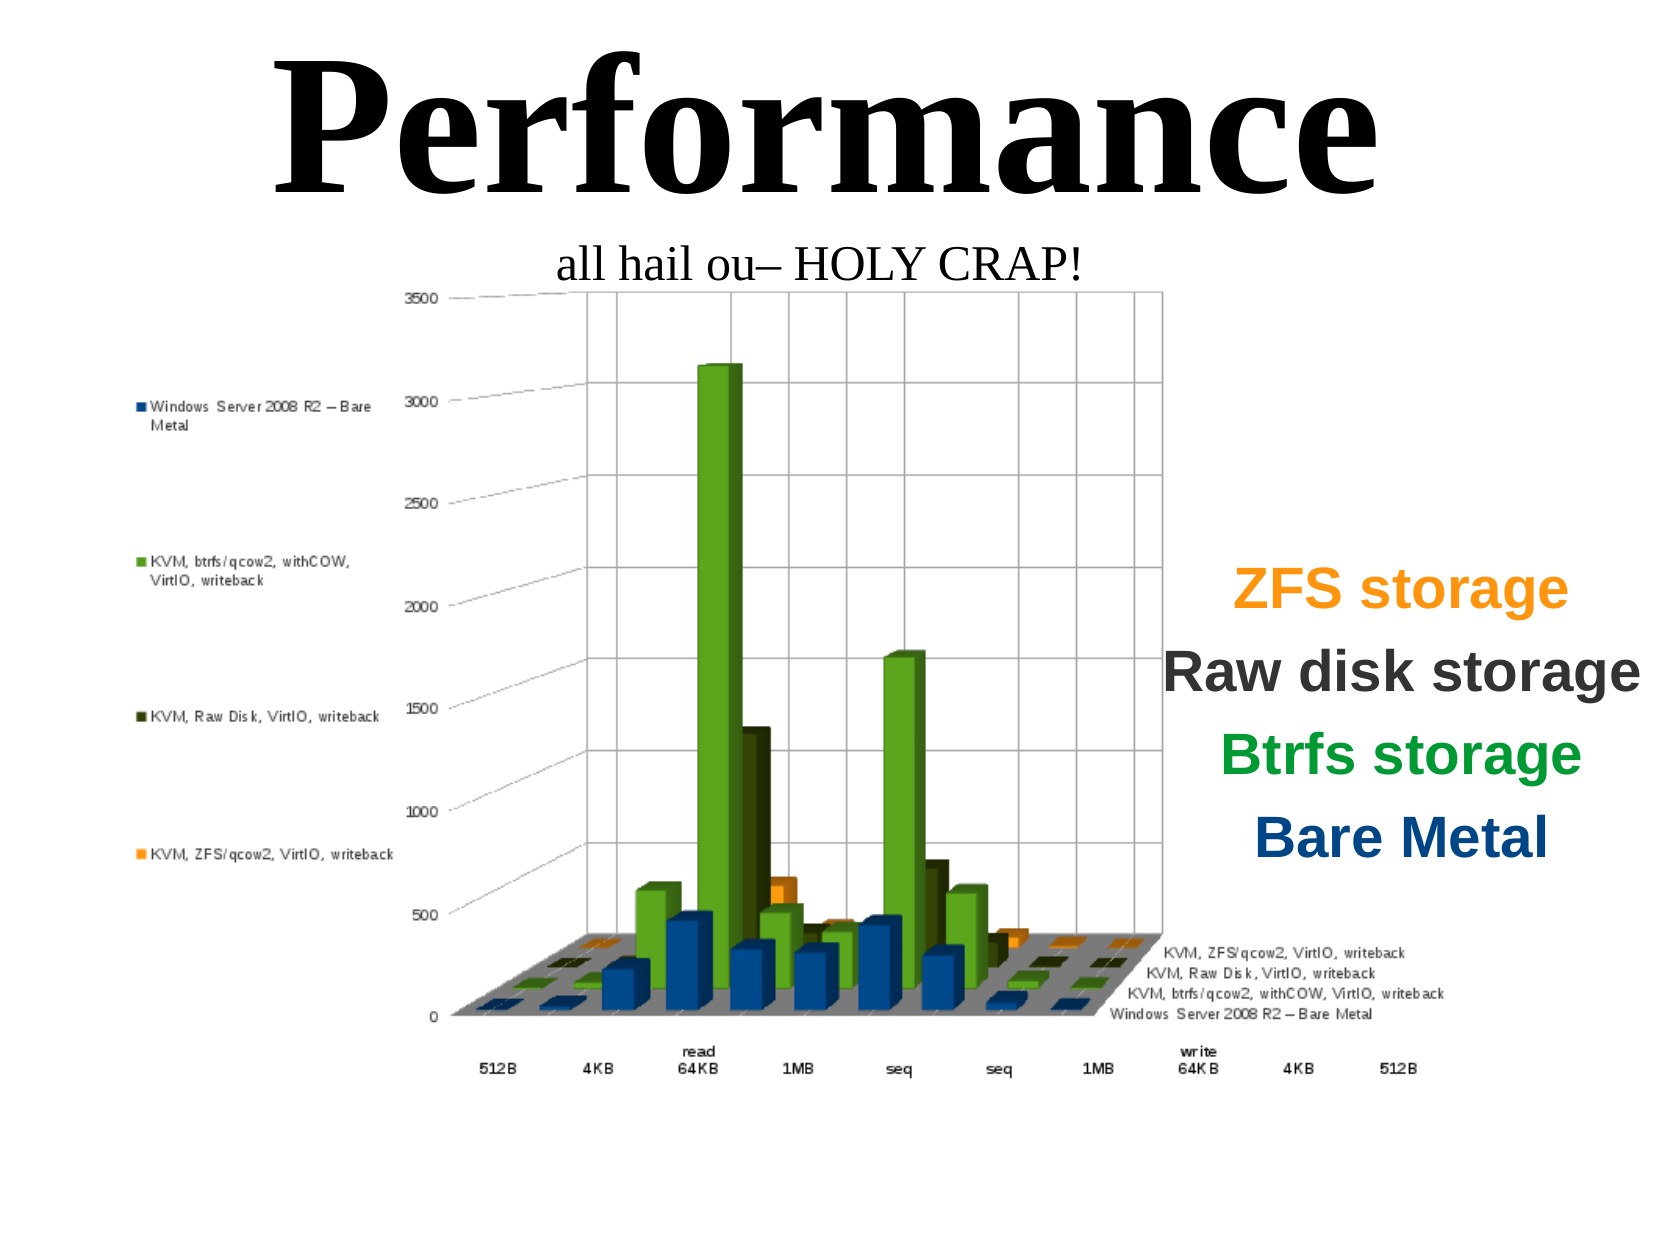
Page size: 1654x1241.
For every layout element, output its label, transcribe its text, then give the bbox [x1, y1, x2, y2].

picture [41, 292, 1617, 1107]
table_cell Bare Metal [1152, 796, 1653, 879]
title Performance all hail ou– HOLY CRAP! [0, 14, 1654, 292]
table_header ZFS storage [1152, 546, 1653, 630]
table_cell Btrfs storage [1152, 713, 1653, 796]
table_cell Raw disk storage [1152, 630, 1653, 713]
